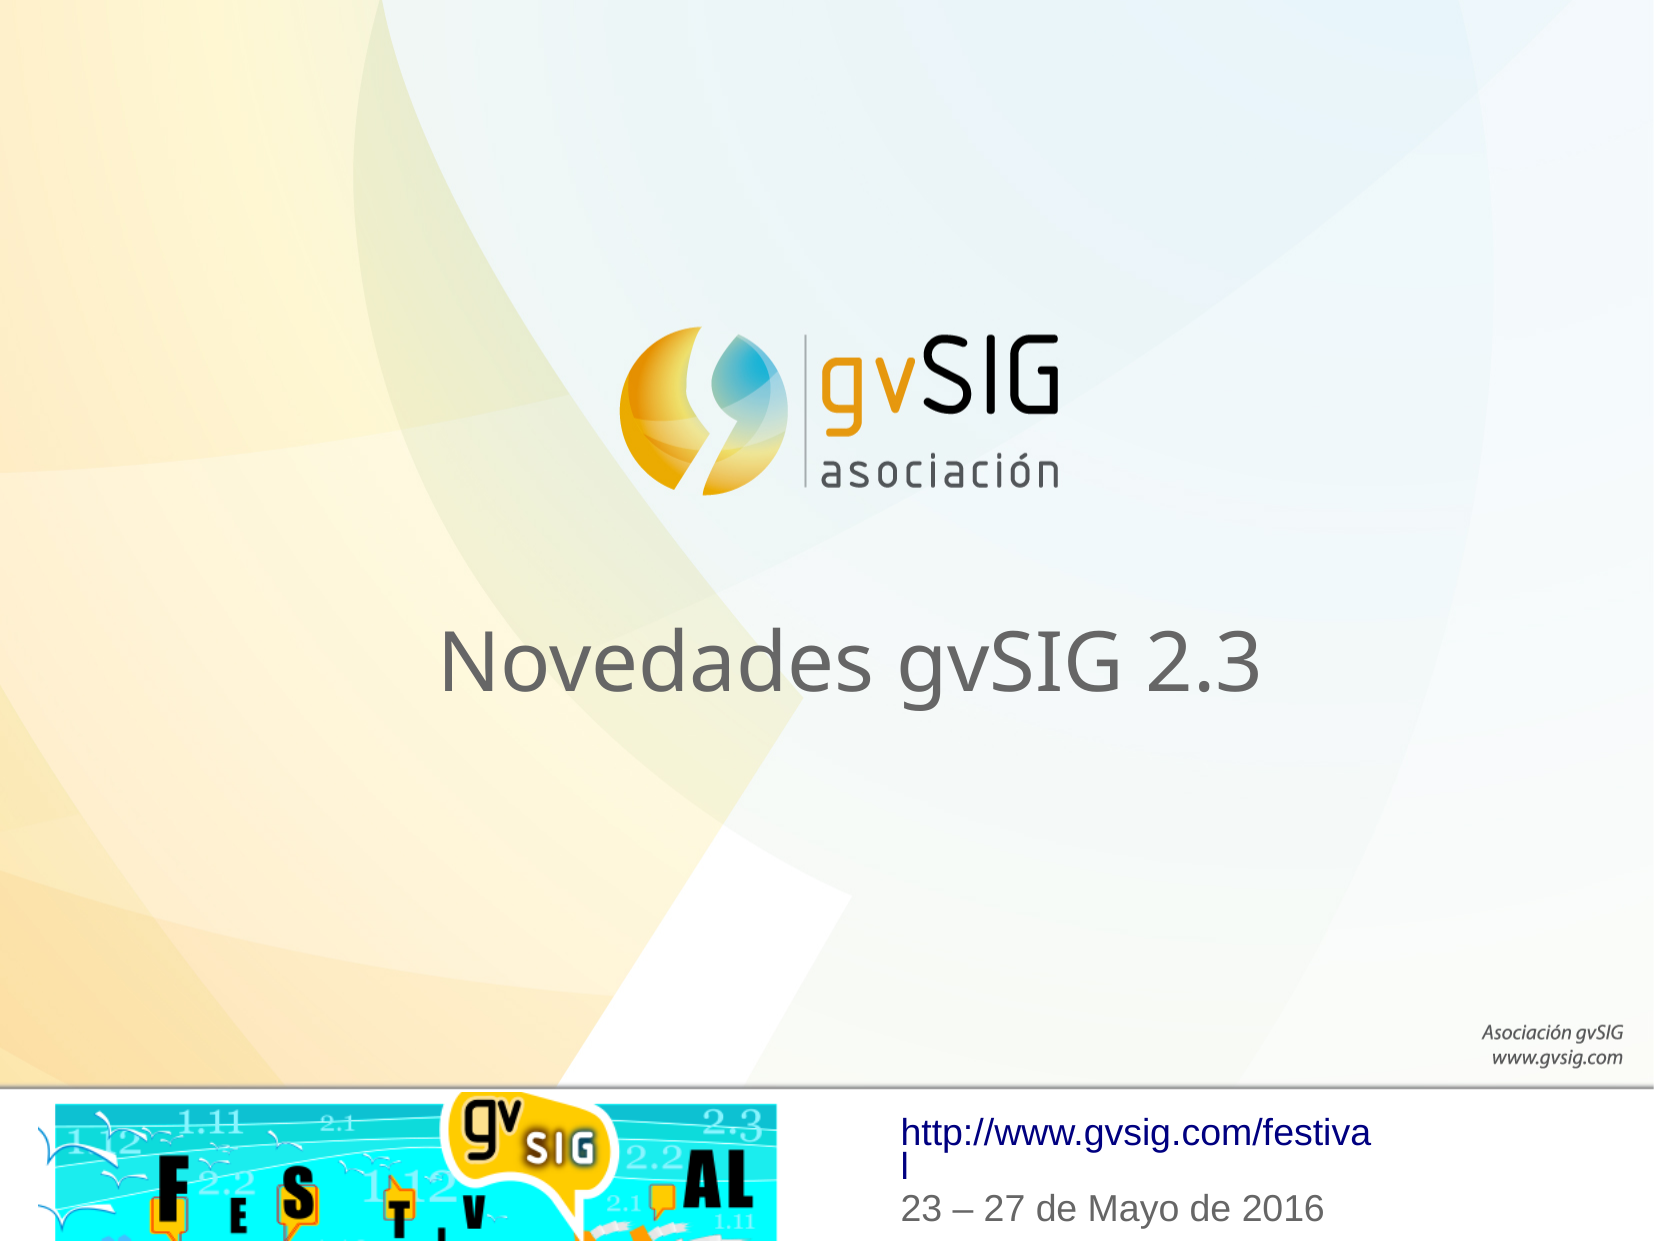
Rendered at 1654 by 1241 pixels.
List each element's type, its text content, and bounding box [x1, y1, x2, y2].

text_box http://www.gvsig.com/festival 23 – 27 de Mayo de 2016 [885, 1104, 1395, 1204]
picture [0, 0, 1654, 1241]
title Novedades gvSIG 2.3 [135, 610, 1565, 709]
